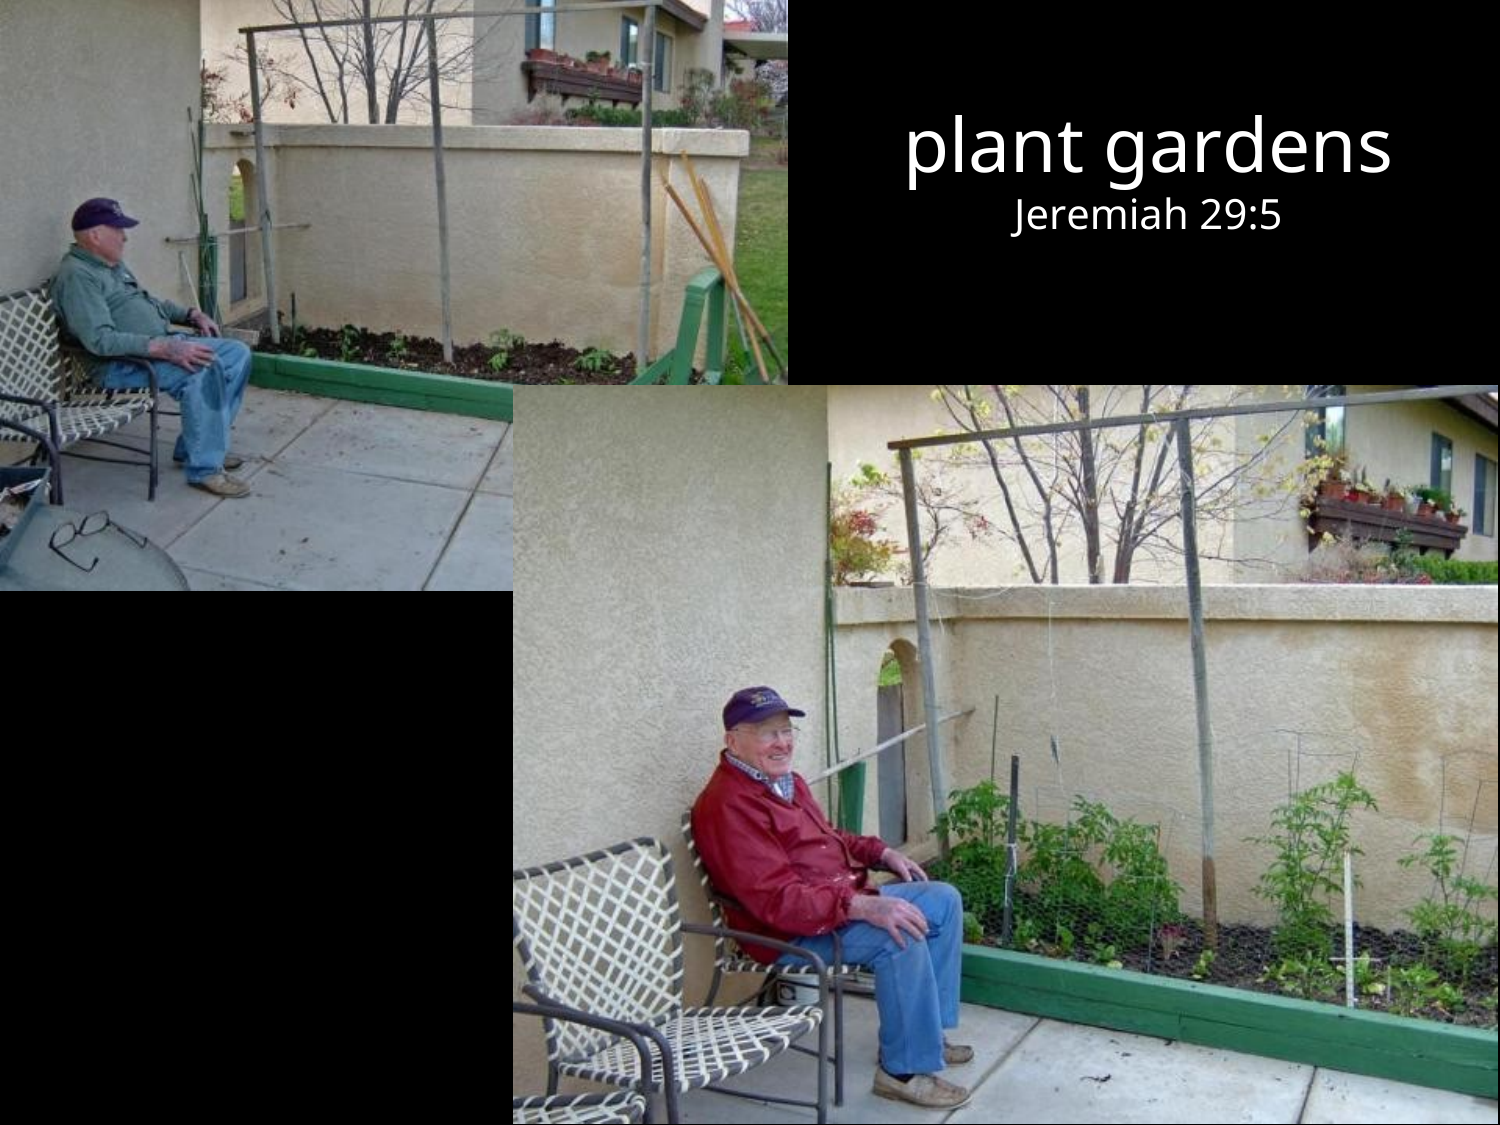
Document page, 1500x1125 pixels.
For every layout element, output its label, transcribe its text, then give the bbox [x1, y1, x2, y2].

text_box plant gardens Jeremiah 29:5 [797, 0, 1500, 381]
picture [0, 0, 1498, 1124]
